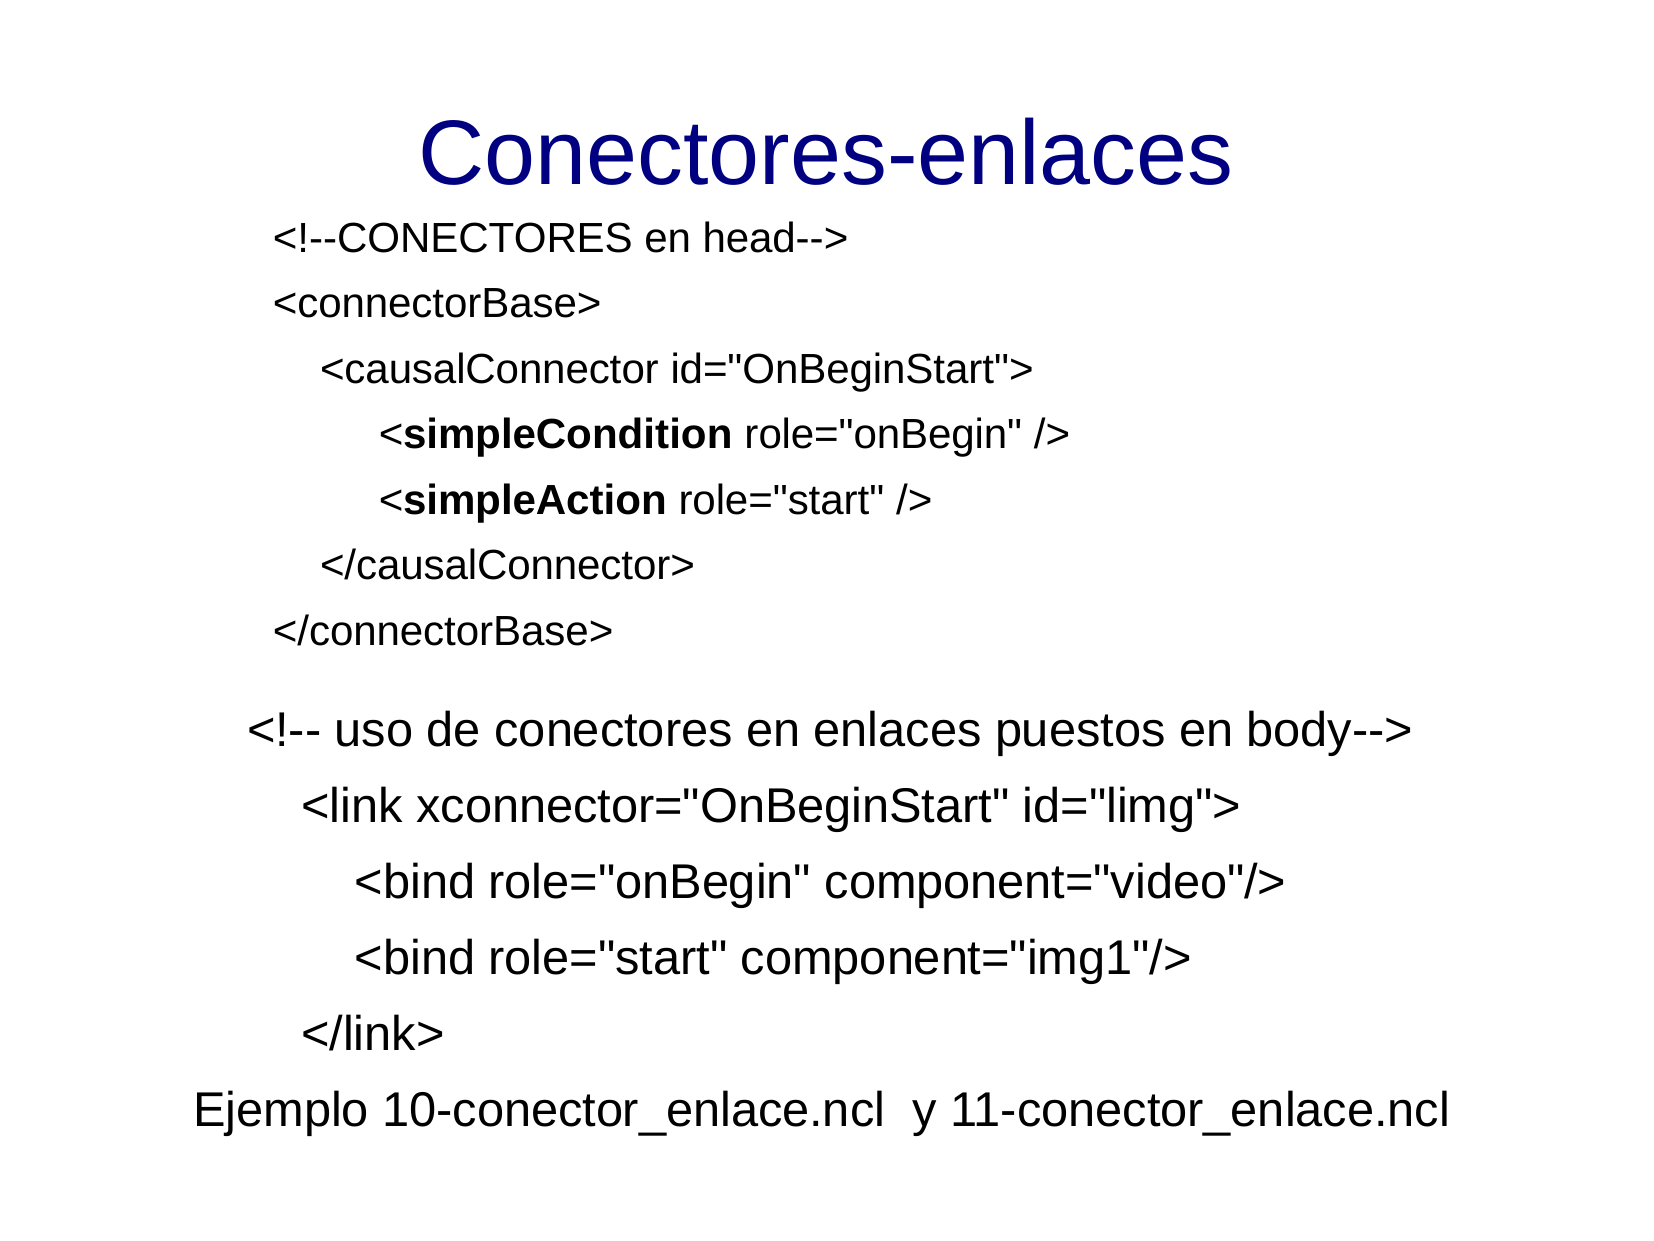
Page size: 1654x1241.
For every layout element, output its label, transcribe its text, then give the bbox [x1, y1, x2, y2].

list <!--CONECTORES en head--> <connectorBase> <causalConnector id="OnBeginStart"> <simpleCondition role="onBegin" /> <simpleAction role="start" /> </causalConnector> </connectorBase> [226, 214, 1420, 660]
title Conectores-enlaces [82, 49, 1571, 257]
list <!-- uso de conectores en enlaces puestos en body--> <link xconnector="OnBeginStart" id="limg"> <bind role="onBegin" component="video"/> <bind role="start" component="img1"/> </link> Ejemplo 10-conector_enlace.ncl y 11-conector_enlace.ncl [193, 701, 1520, 1148]
